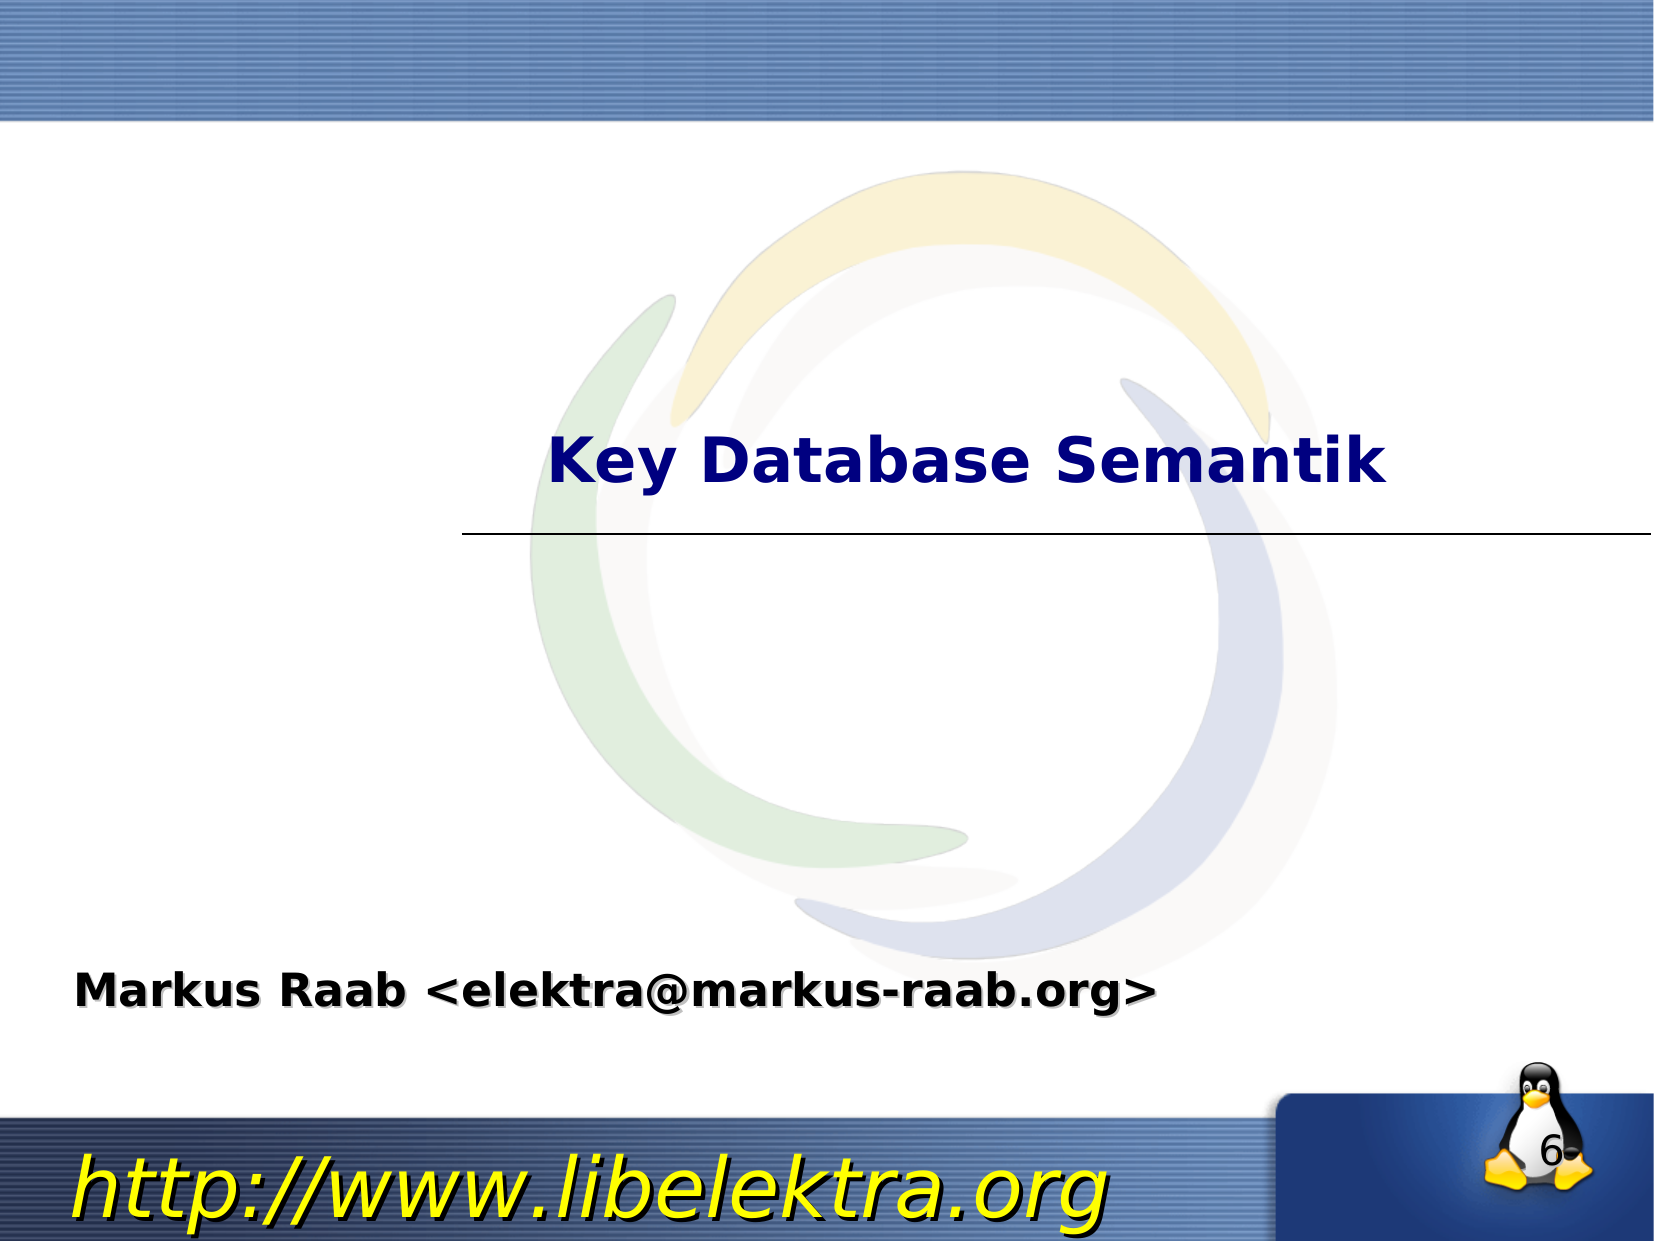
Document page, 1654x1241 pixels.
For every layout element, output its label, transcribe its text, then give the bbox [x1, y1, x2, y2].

text_box Key Database Semantik [531, 413, 1434, 511]
picture [0, 1061, 1654, 1241]
picture [481, 535, 1374, 953]
text_box Markus Raab <elektra@markus-raab.org> [58, 953, 1481, 1030]
text_box <Nummer> [1312, 1122, 1565, 1178]
picture [0, 0, 1654, 533]
